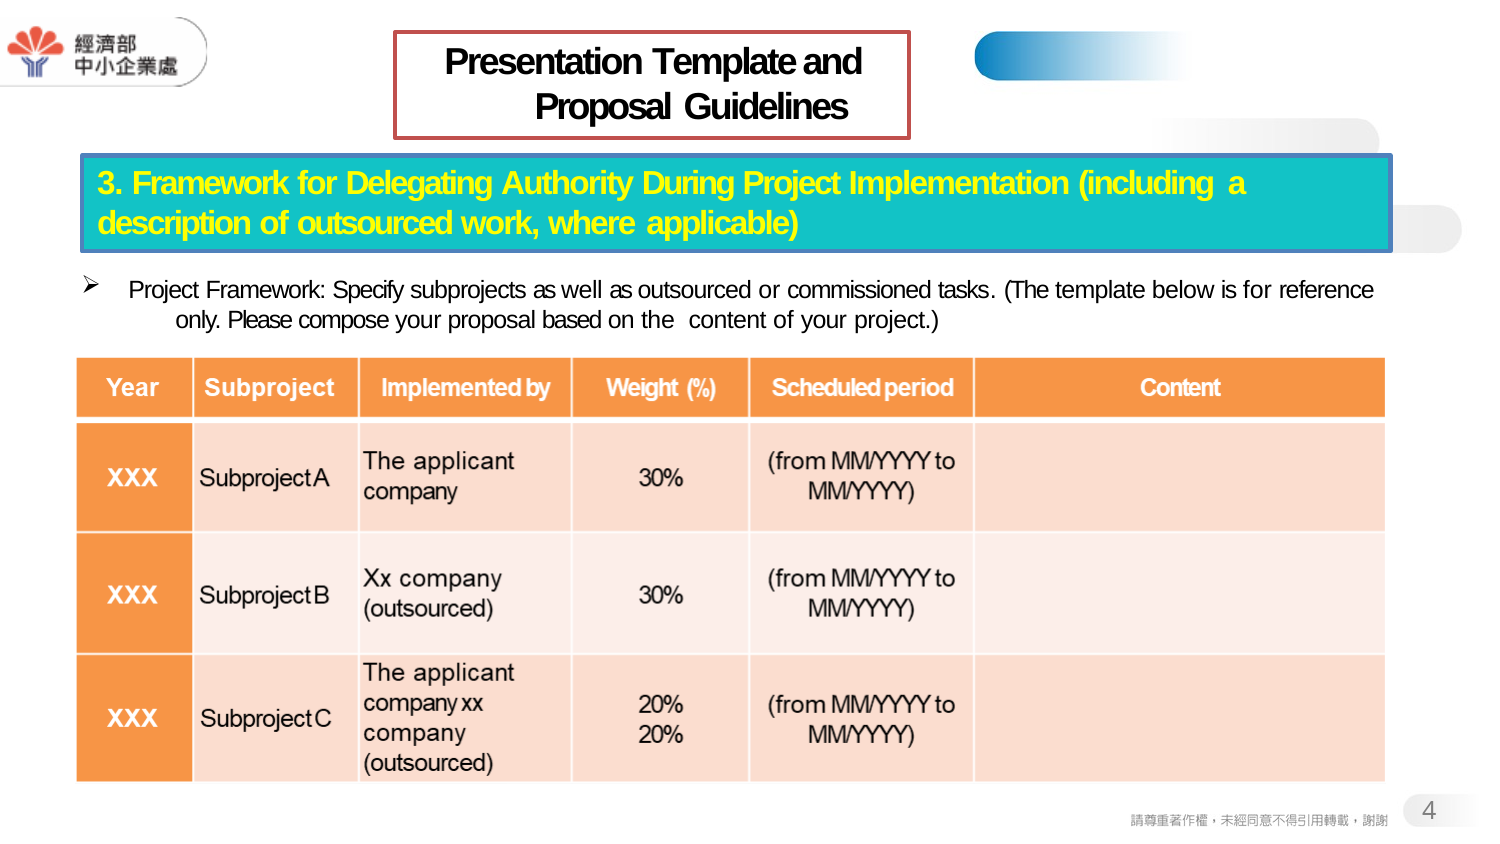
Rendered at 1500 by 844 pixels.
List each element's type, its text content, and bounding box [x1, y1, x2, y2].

text_box 3. Framework for Delegating Authority During Project Implementation (including a description of outsourced work, where applicable) [82, 155, 1391, 252]
text_box 4 [1417, 790, 1454, 828]
title Presentation Template and Proposal Guidelines [395, 32, 910, 139]
picture [75, 356, 1386, 791]
text_box Project Framework: Specify subprojects as well as outsourced or commissioned tasks. (The template below is for reference only. Please compose your proposal based on the content of your project.) [77, 270, 1375, 334]
